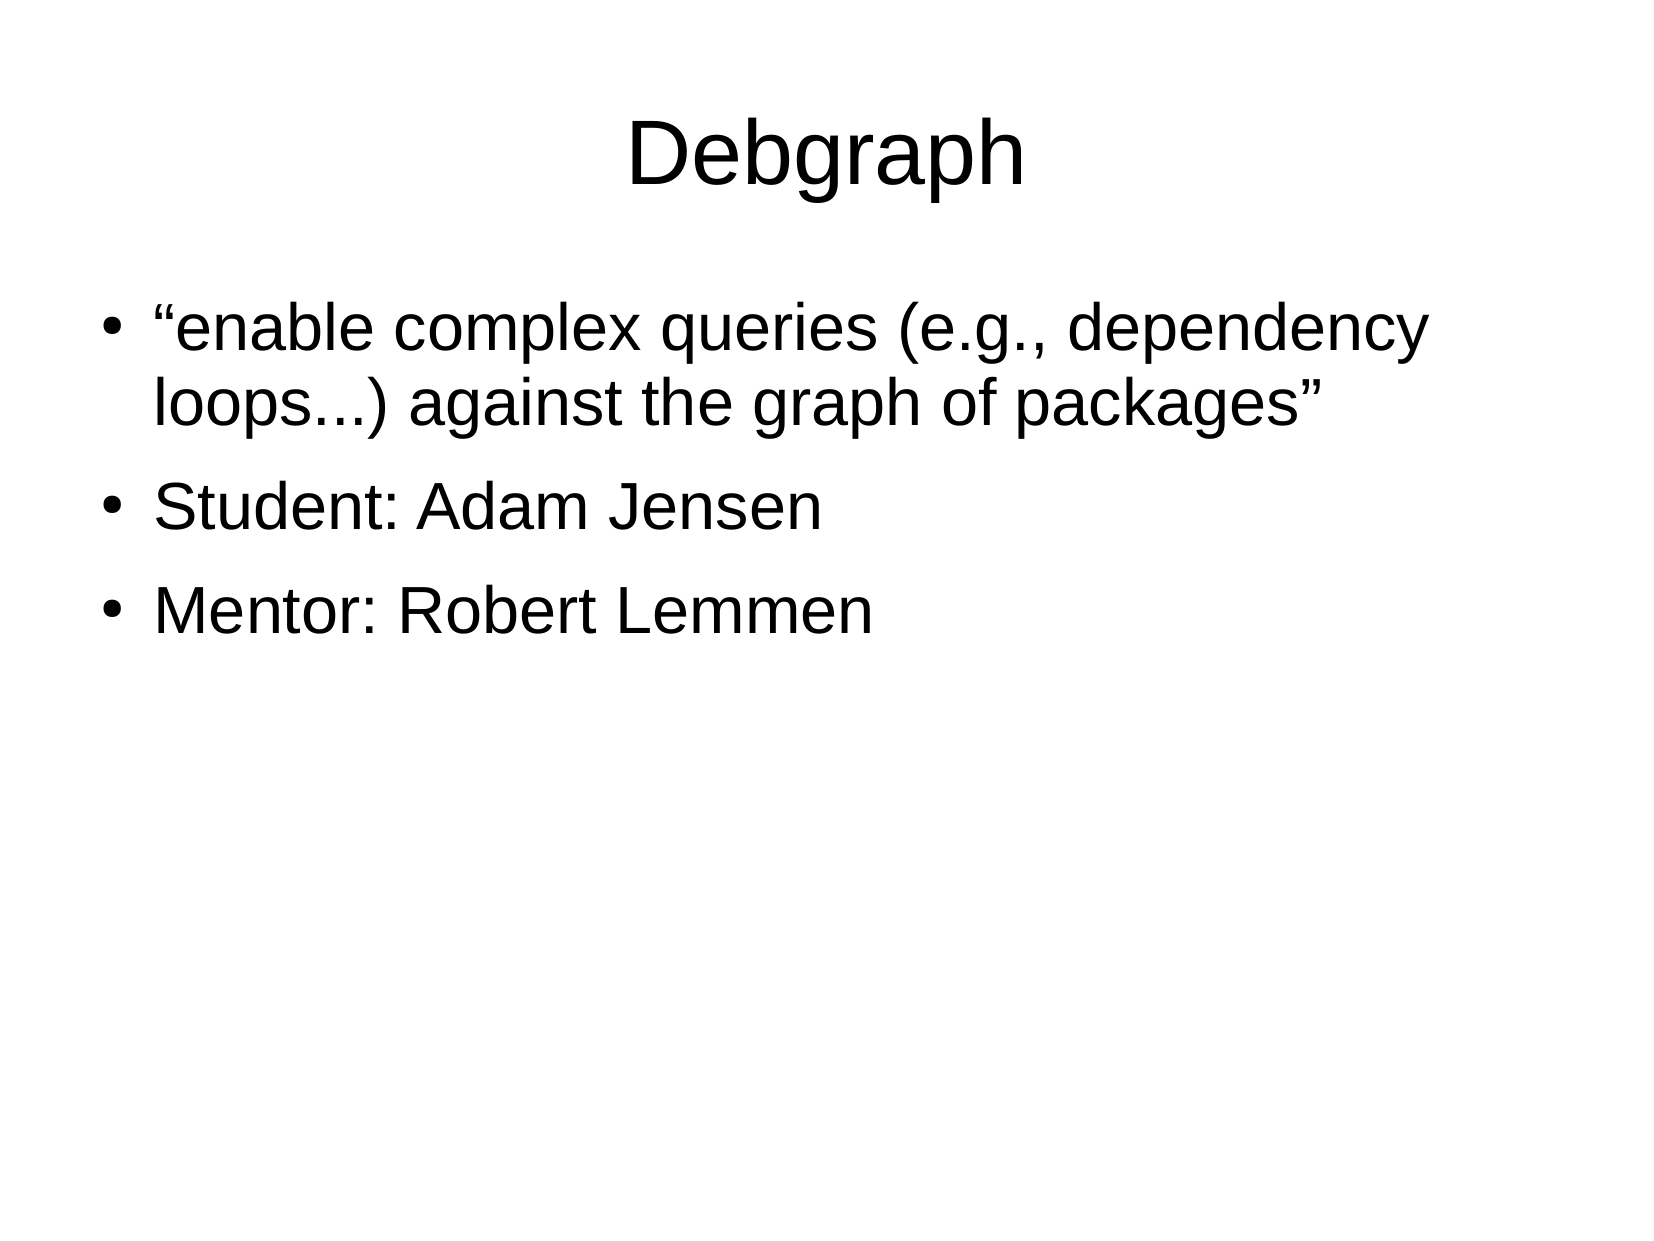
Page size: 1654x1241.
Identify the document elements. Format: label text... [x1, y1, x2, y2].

list “enable complex queries (e.g., dependency loops...) against the graph of packages” Student: Adam Jensen Mentor: Robert Lemmen [82, 290, 1571, 1109]
title Debgraph [82, 49, 1571, 257]
